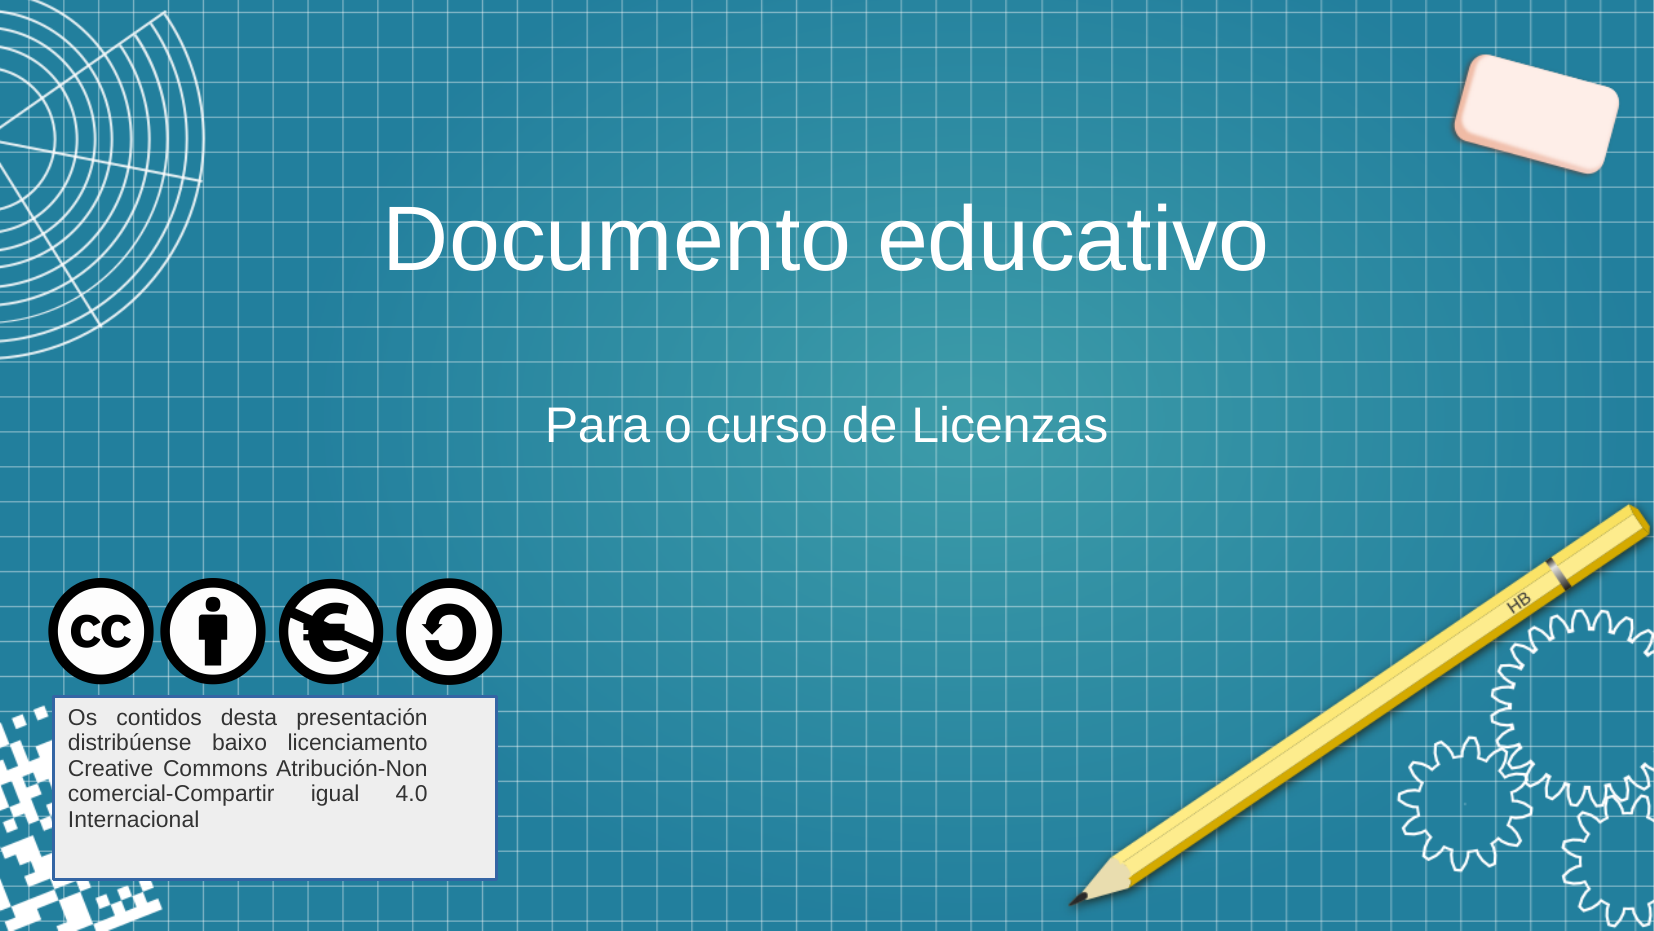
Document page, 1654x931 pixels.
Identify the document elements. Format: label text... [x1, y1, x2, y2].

title Documento educativo [82, 132, 1571, 346]
subtitle Para o curso de Licenzas [82, 354, 1571, 497]
picture [0, 0, 1654, 931]
text_box Os contidos desta presentación distribúense baixo licenciamento Creative Commons Atribución-Non comercial-Compartir igual 4.0 Internacional [53, 696, 497, 880]
